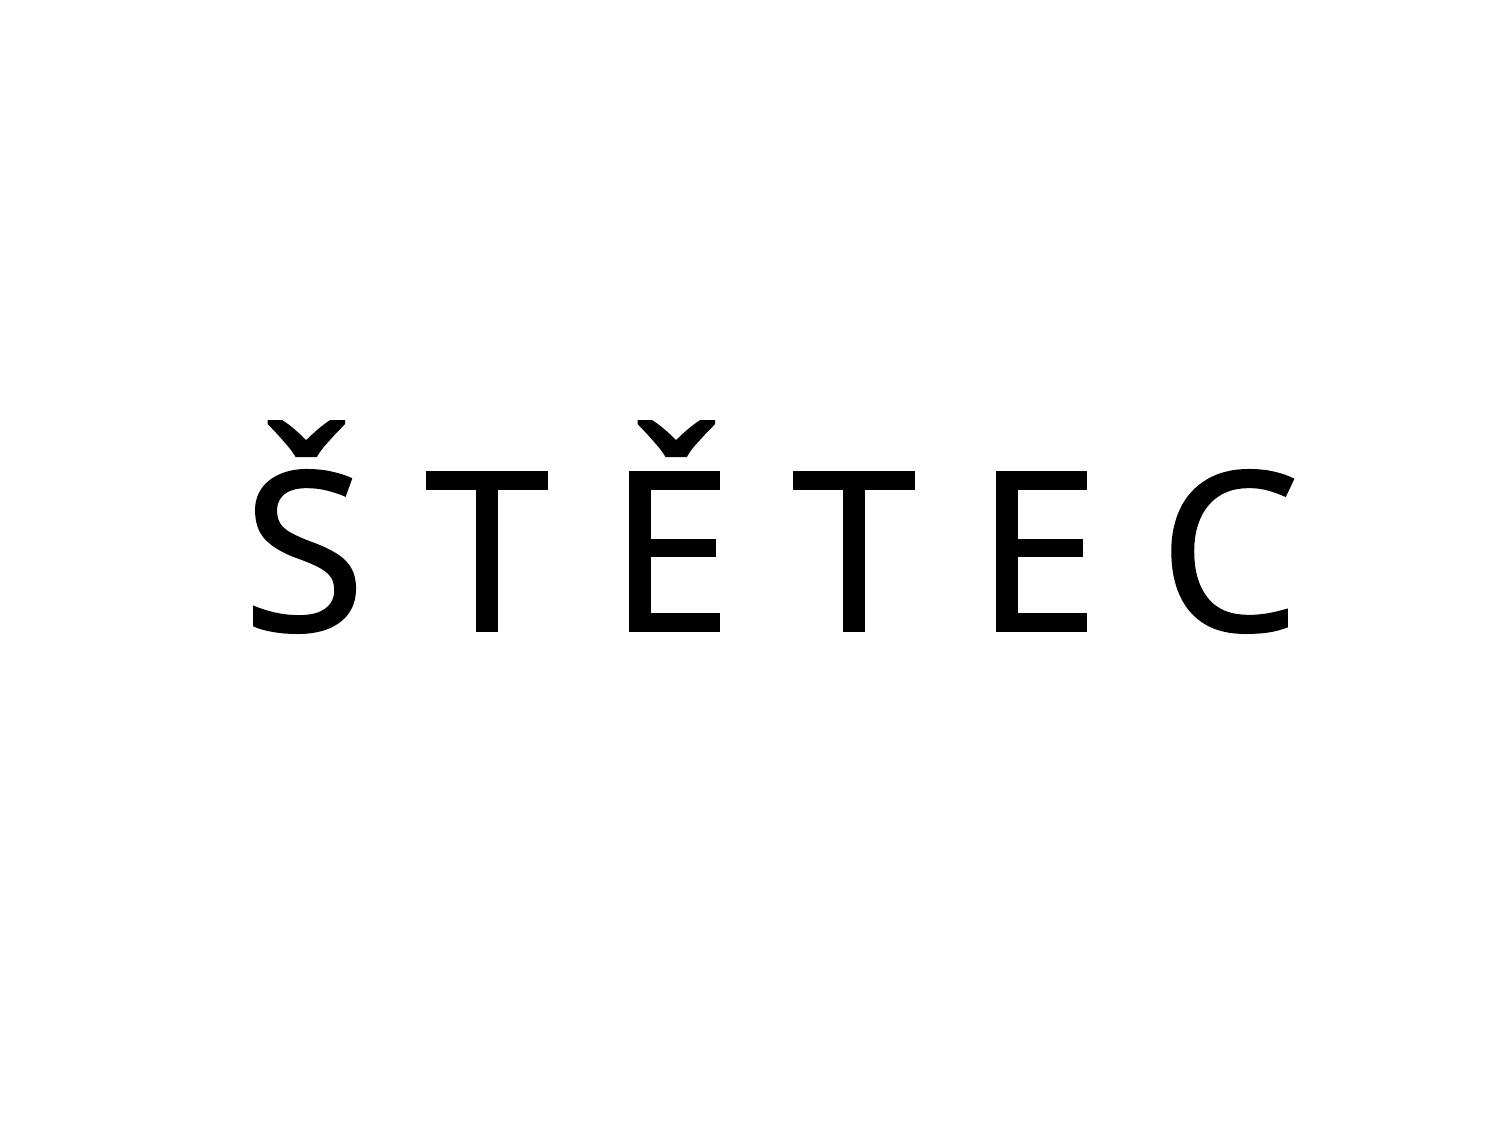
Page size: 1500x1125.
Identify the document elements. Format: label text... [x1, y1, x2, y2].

text_box Š T Ě T E C [793, 471, 914, 632]
text_box Š T Ě T E C [268, 420, 345, 457]
text_box Š T Ě T E C [253, 469, 356, 634]
text_box Š T Ě T E C [638, 420, 715, 457]
text_box Š T Ě T E C [996, 471, 1087, 632]
text_box Š T Ě T E C [1172, 469, 1294, 634]
text_box Š T Ě T E C [426, 471, 547, 632]
text_box Š T Ě T E C [629, 471, 720, 632]
